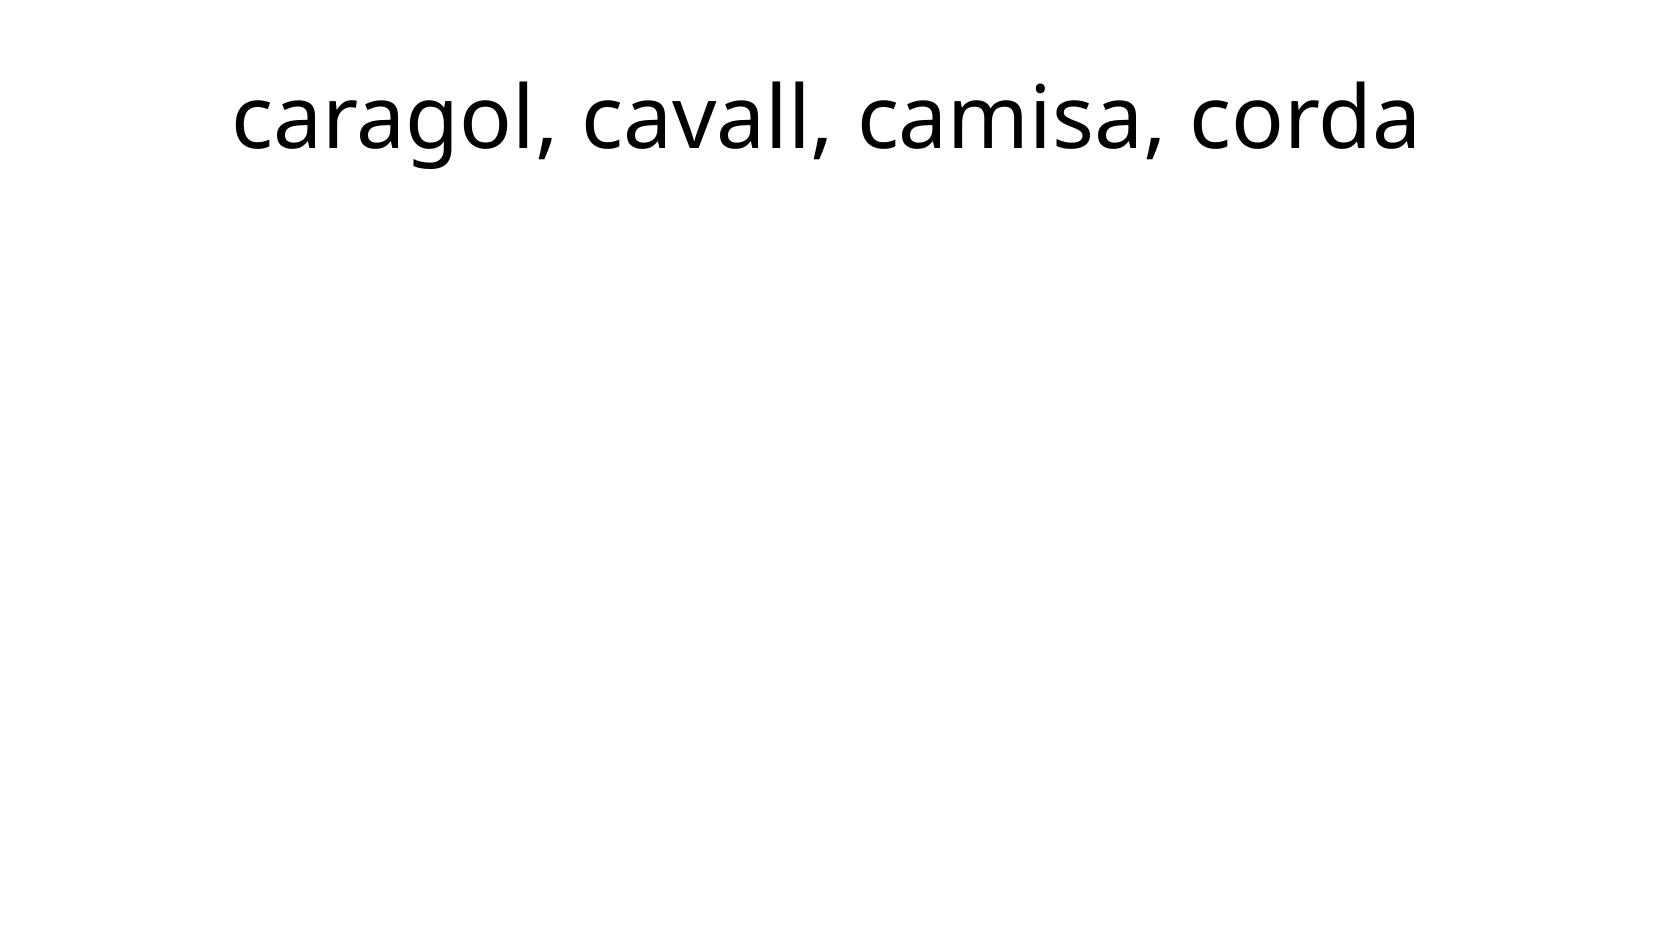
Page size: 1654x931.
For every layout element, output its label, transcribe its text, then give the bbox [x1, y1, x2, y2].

title caragol, cavall, camisa, corda [82, 37, 1571, 193]
